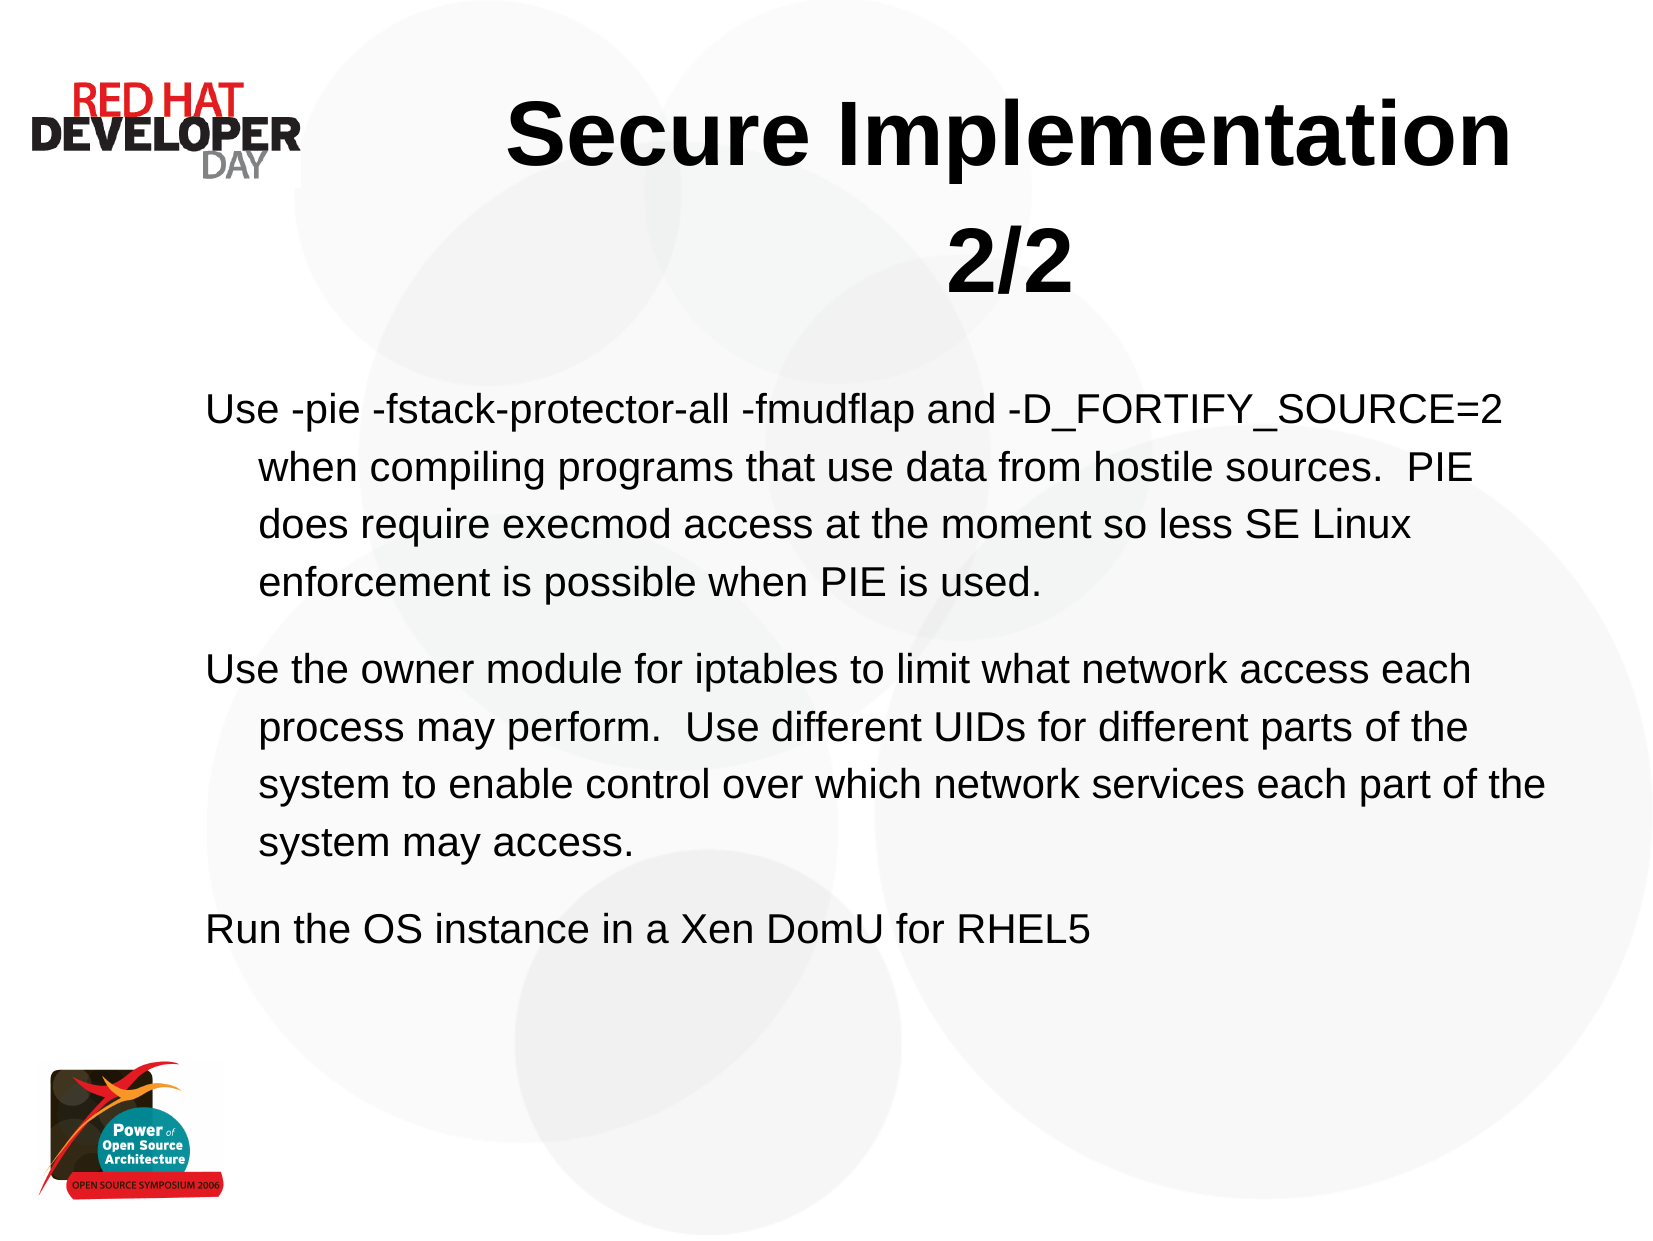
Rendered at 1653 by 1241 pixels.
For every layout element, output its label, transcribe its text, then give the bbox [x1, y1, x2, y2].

picture [28, 0, 1653, 1235]
title Secure Implementation 2/2 [449, 30, 1571, 341]
list Use -pie -fstack-protector-all -fmudflap and -D_FORTIFY_SOURCE=2 when compiling programs that use data from hostile sources. PIE does require execmod access at the moment so less SE Linux enforcement is possible when PIE is used. Use the owner module for iptables to limit what network access each process may perform. Use different UIDs for different parts of the system to enable control over which network services each part of the system may access. Run the OS instance in a Xen DomU for RHEL5 [187, 374, 1571, 1112]
